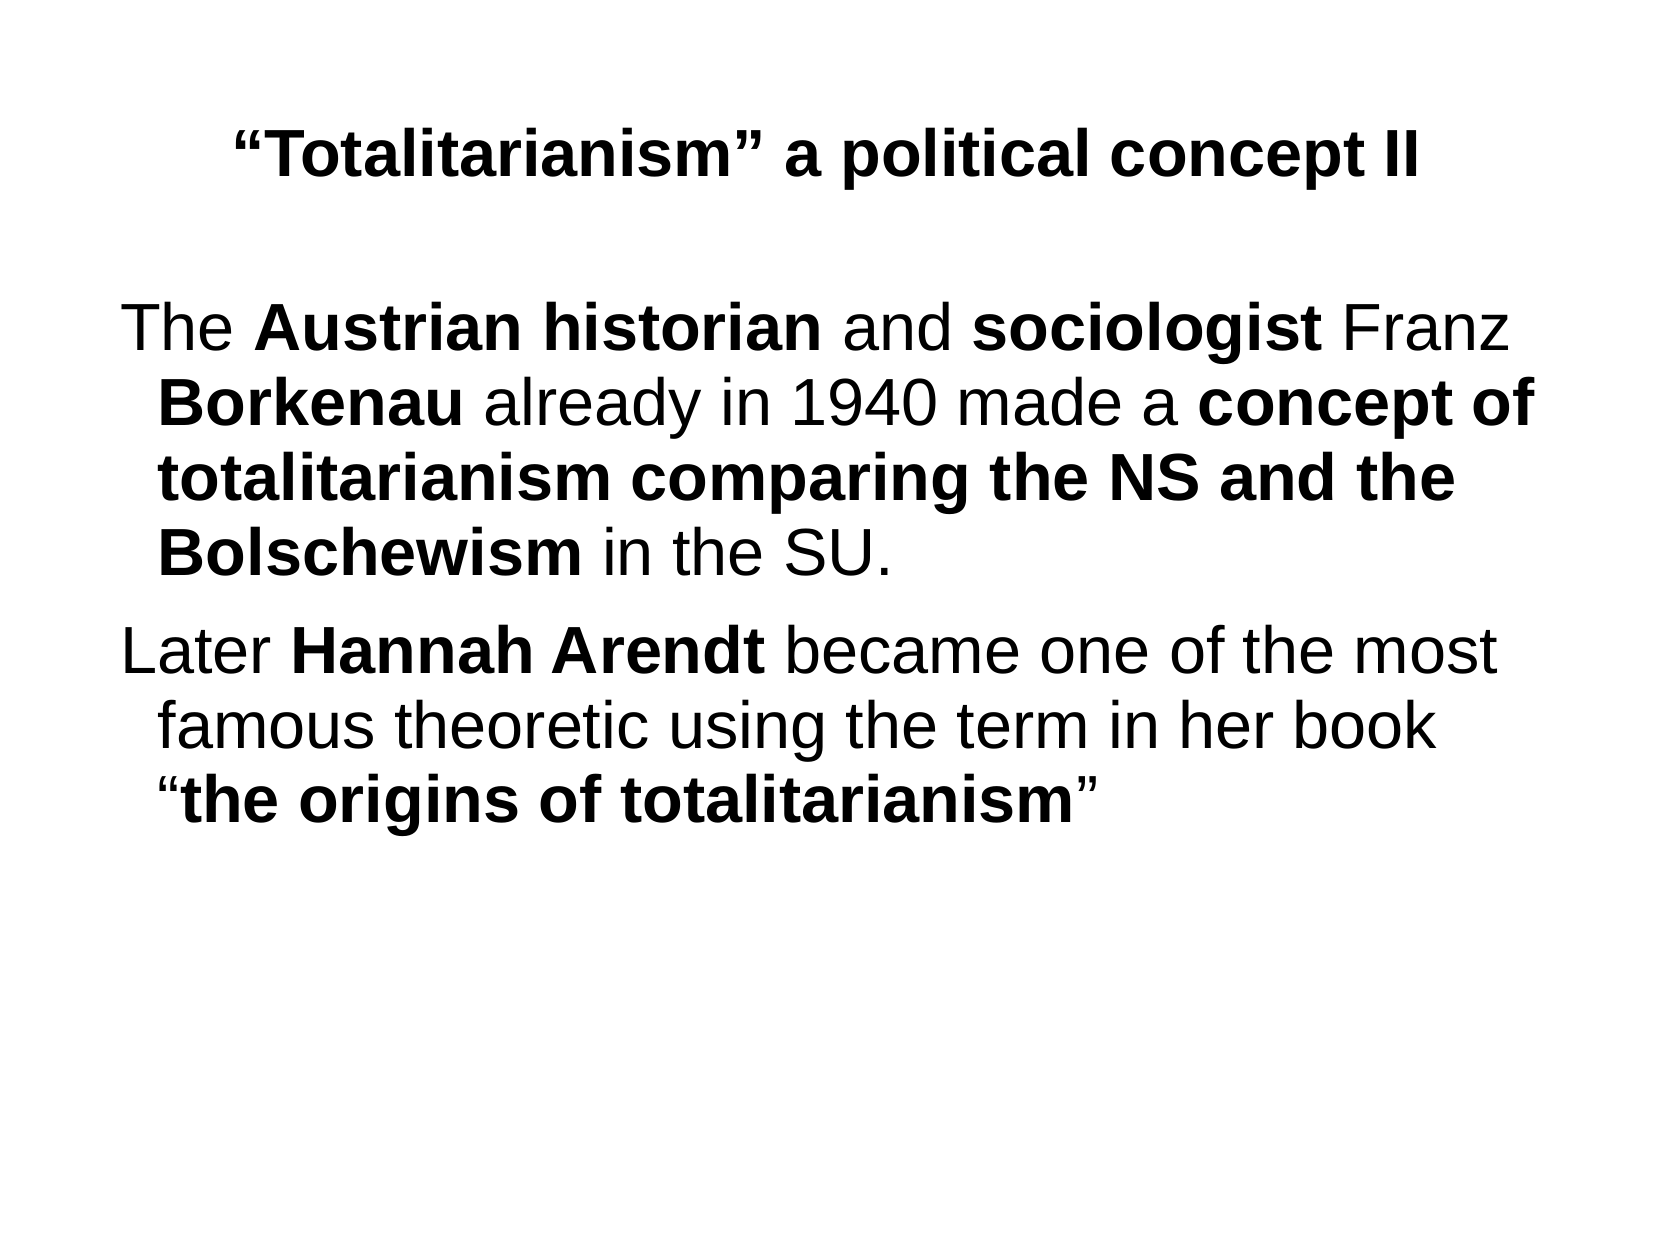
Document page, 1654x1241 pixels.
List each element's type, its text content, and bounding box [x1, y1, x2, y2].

title “Totalitarianism” a political concept II [82, 49, 1571, 257]
list The Austrian historian and sociologist Franz Borkenau already in 1940 made a concept of totalitarianism comparing the NS and the Bolschewism in the SU. Later Hannah Arendt became one of the most famous theoretic using the term in her book “the origins of totalitarianism” [82, 290, 1538, 1010]
